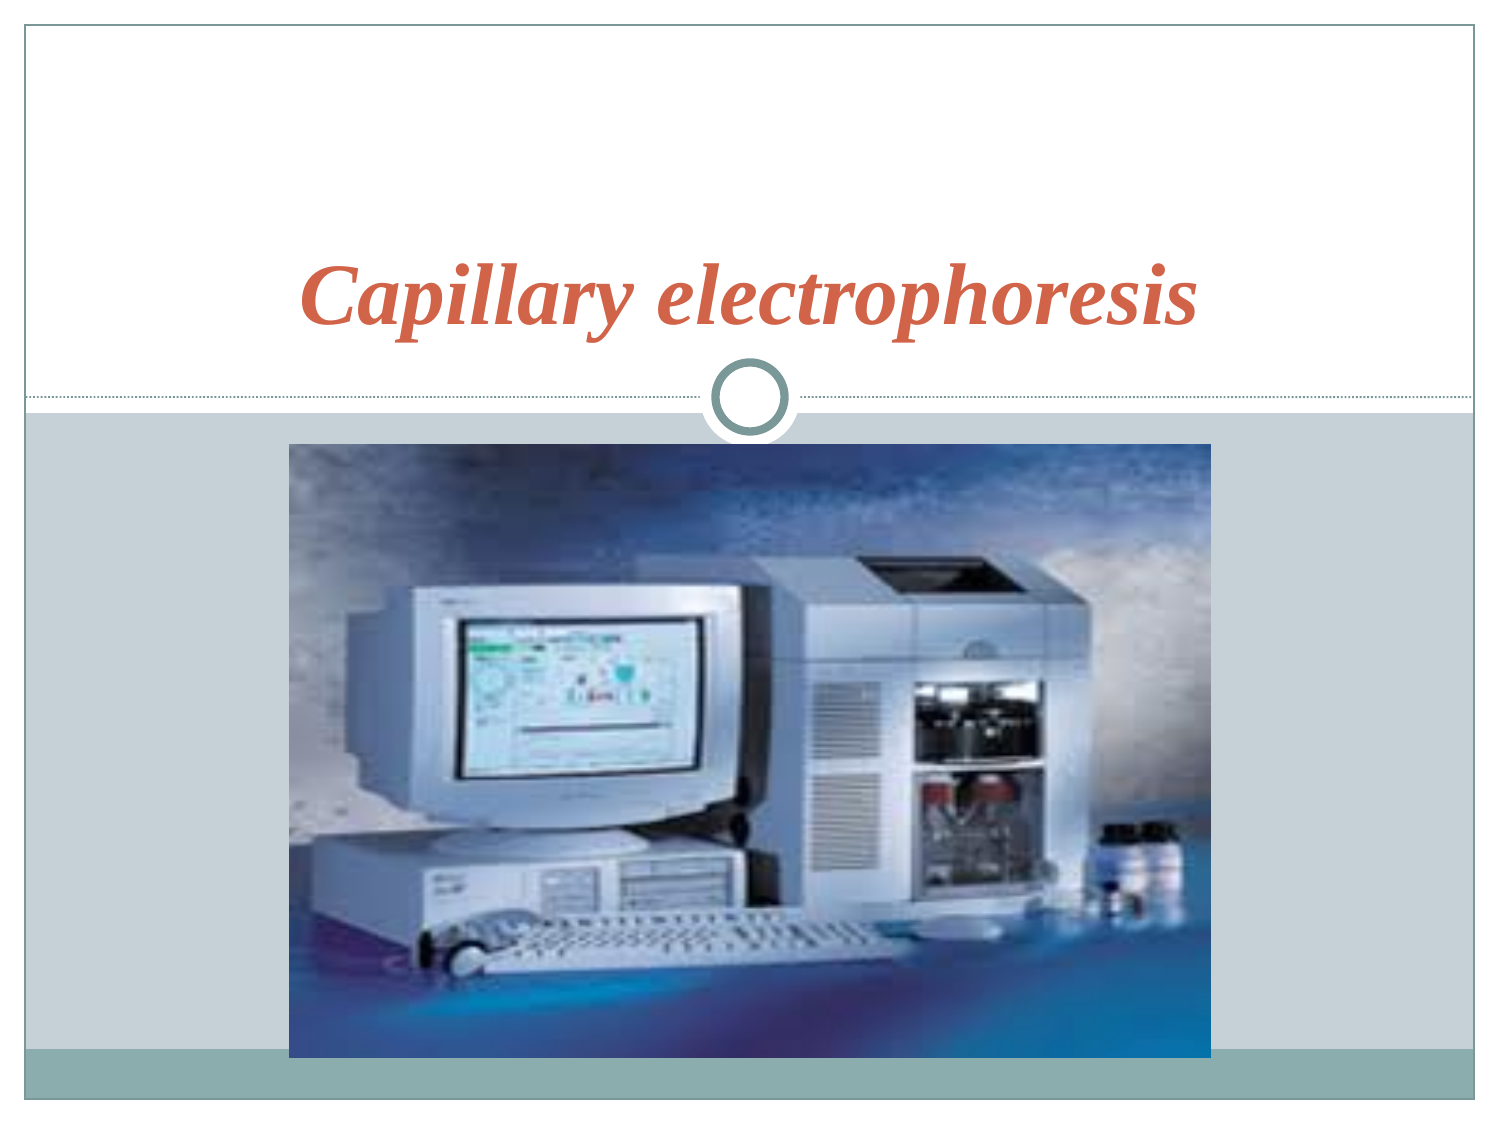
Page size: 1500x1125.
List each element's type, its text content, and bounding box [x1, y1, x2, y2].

title Capillary electrophoresis [112, 62, 1388, 350]
picture [289, 444, 1211, 1058]
